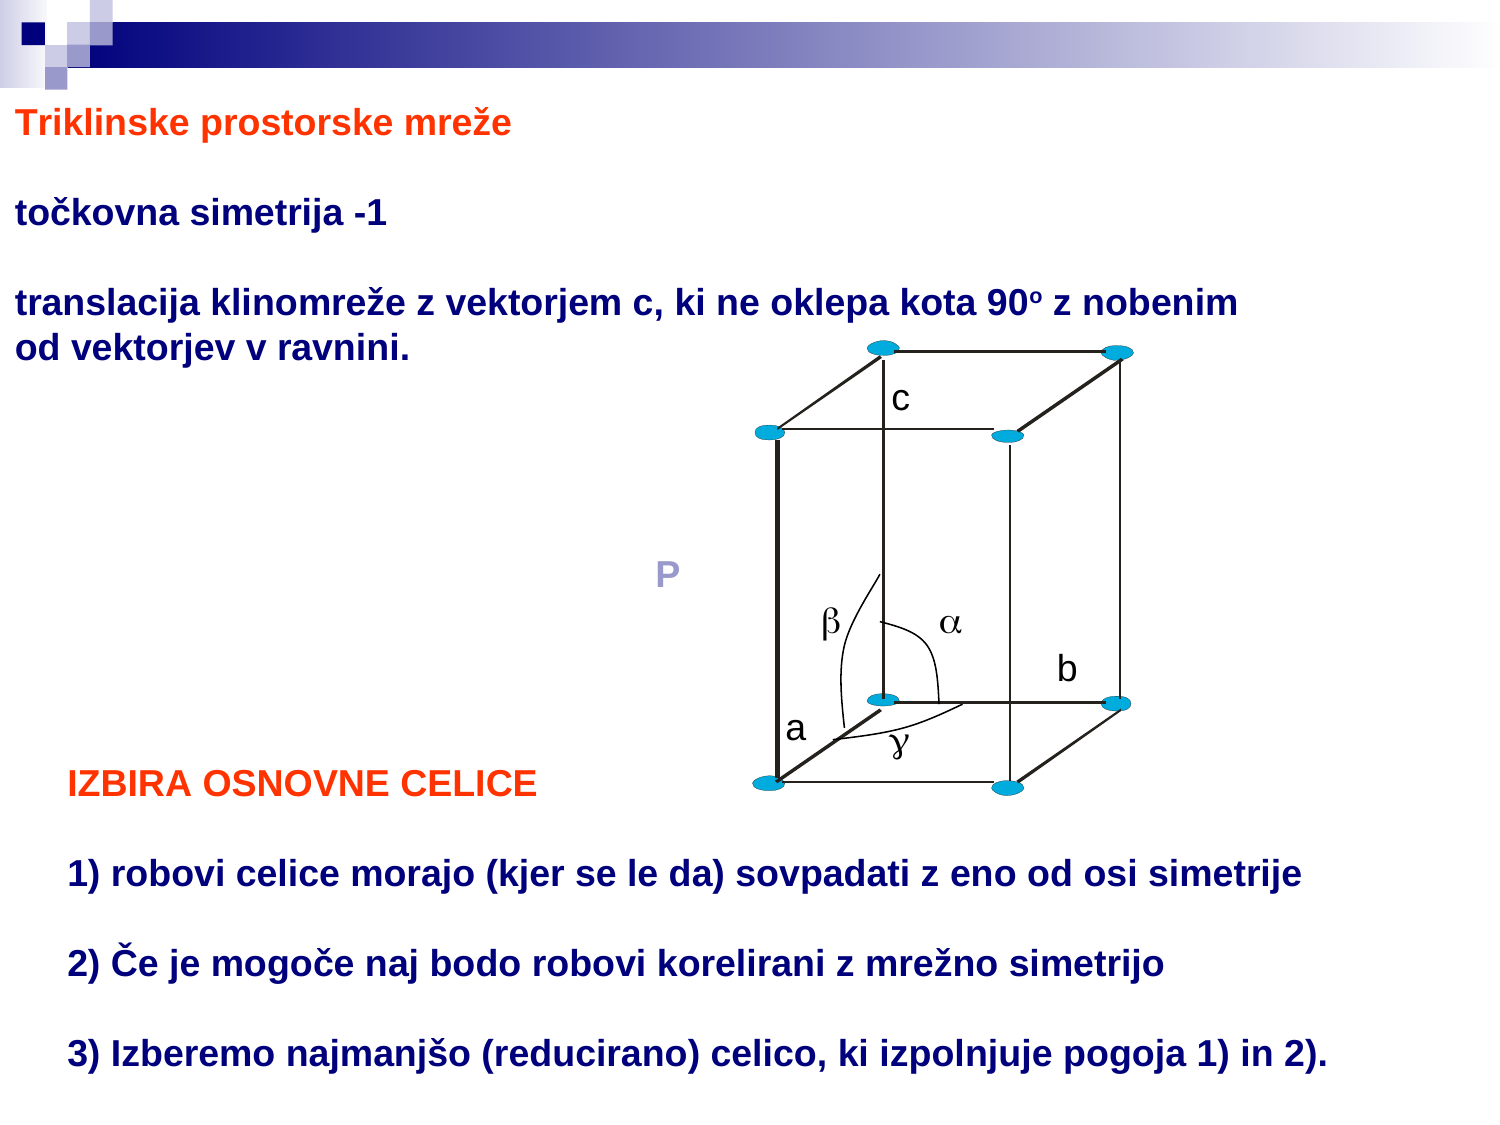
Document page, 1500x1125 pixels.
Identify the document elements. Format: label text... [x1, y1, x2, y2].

chart [750, 338, 1137, 799]
text_box P [640, 542, 696, 603]
text_box  [924, 588, 978, 650]
text_box c [876, 364, 926, 426]
text_box a [770, 695, 821, 756]
text_box IZBIRA OSNOVNE CELICE 1) robovi celice morajo (kjer se le da) sovpadati z eno od osi simetrije 2) Če je mogoče naj bodo robovi korelirani z mrežno simetrijo 3) Izberemo najmanjšo (reducirano) celico, ki izpolnjuje pogoja 1) in 2). [52, 751, 1345, 1082]
text_box Triklinske prostorske mreže točkovna simetrija -1 translacija klinomreže z vektorjem c, ki ne oklepa kota 90o z nobenim od vektorjev v ravnini. [0, 90, 1258, 376]
text_box b [1042, 636, 1093, 698]
text_box  [805, 588, 857, 650]
text_box  [873, 706, 925, 768]
